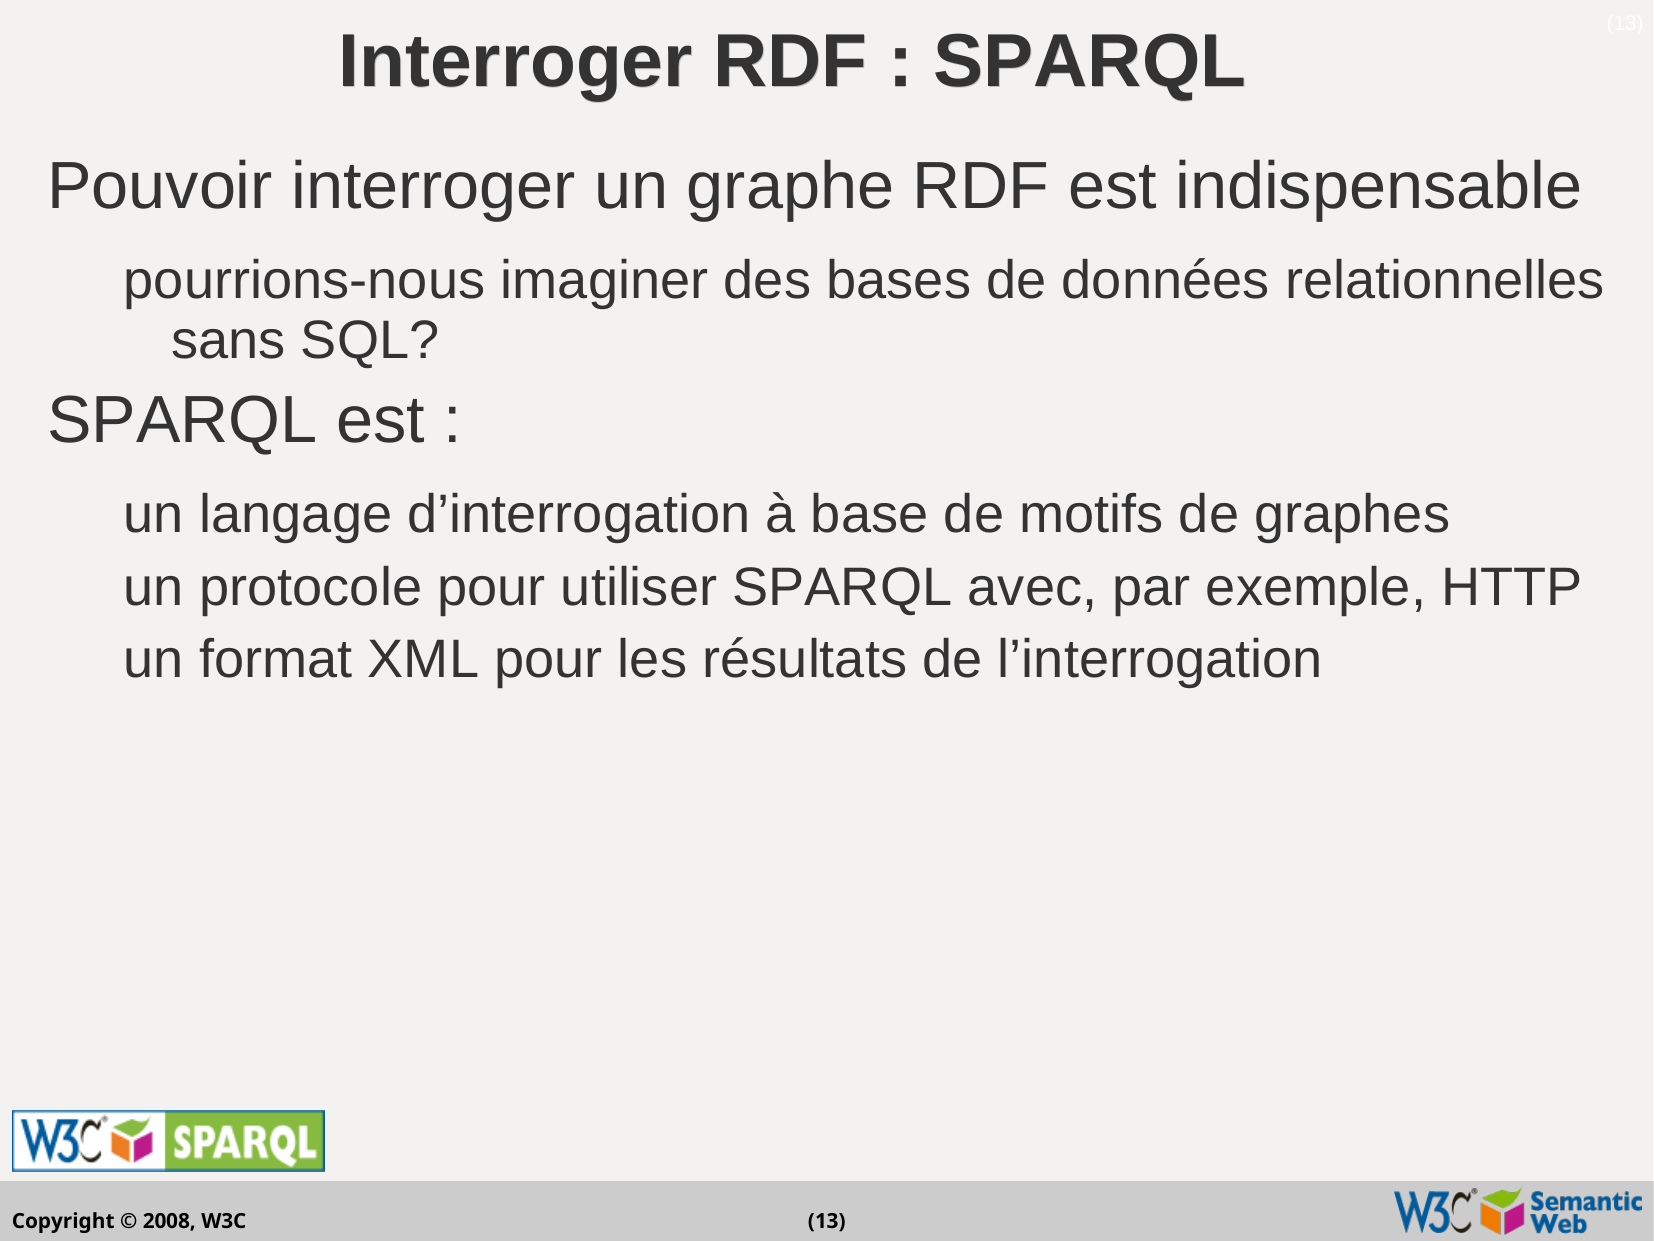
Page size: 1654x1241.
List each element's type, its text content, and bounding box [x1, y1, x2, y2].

title Interroger RDF : SPARQL [93, 0, 1493, 119]
list Pouvoir interroger un graphe RDF est indispensable pourrions-nous imaginer des bases de données relationnelles sans SQL? SPARQL est : un langage d’interrogation à base de motifs de graphes un protocole pour utiliser SPARQL avec, par exemple, HTTP un format XML pour les résultats de l’interrogation [29, 147, 1624, 1119]
picture [1394, 1185, 1642, 1235]
picture [12, 1110, 325, 1172]
